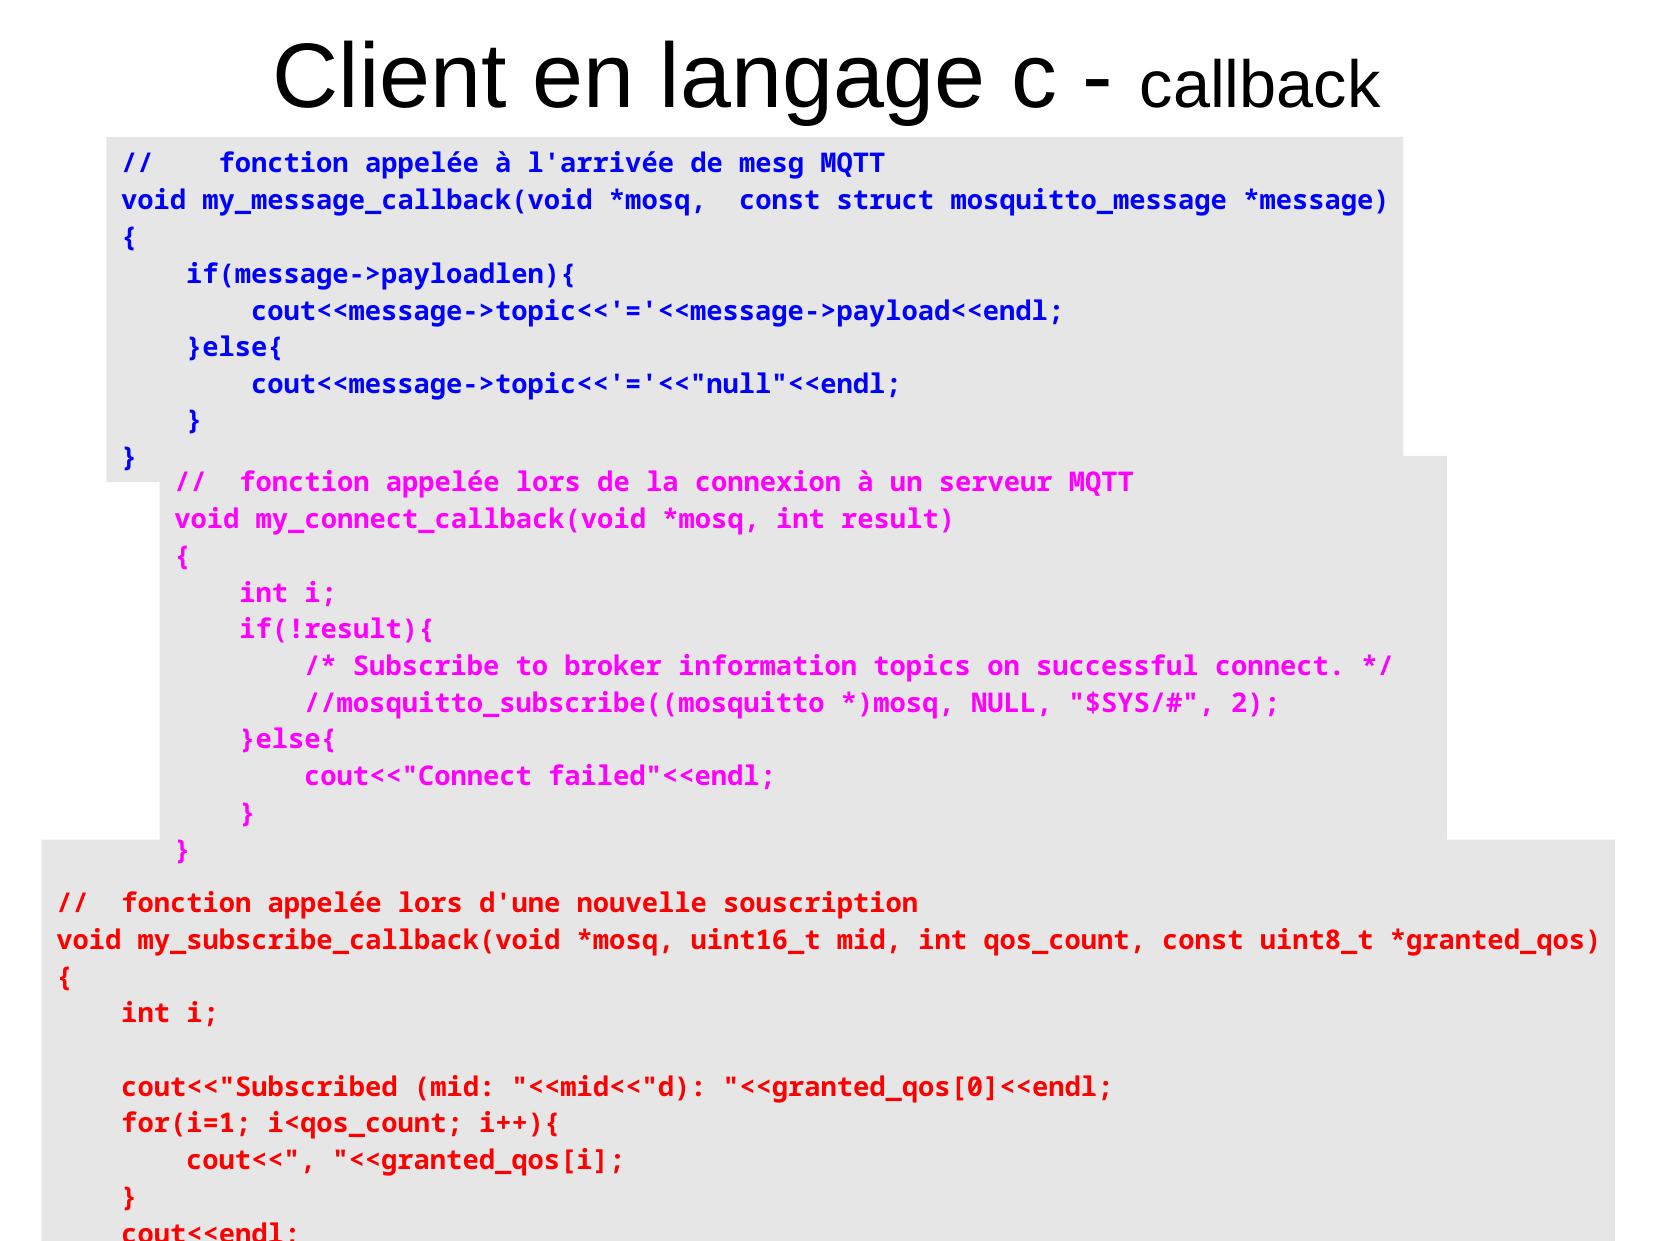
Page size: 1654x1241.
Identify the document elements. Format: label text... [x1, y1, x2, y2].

title Client en langage c - callback [82, 0, 1571, 180]
text_box // fonction appelée lors de la connexion à un serveur MQTT void my_connect_callback(void *mosq, int result) { int i; if(!result){ /* Subscribe to broker information topics on successful connect. */ //mosquitto_subscribe((mosquitto *)mosq, NULL, "$SYS/#", 2); }else{ cout<<"Connect failed"<<endl; } } [159, 455, 1447, 826]
text_box // fonction appelée lors d'une nouvelle souscription void my_subscribe_callback(void *mosq, uint16_t mid, int qos_count, const uint8_t *granted_qos) { int i; cout<<"Subscribed (mid: "<<mid<<"d): "<<granted_qos[0]<<endl; for(i=1; i<qos_count; i++){ cout<<", "<<granted_qos[i]; } cout<<endl; } [41, 839, 1615, 1241]
text_box // fonction appelée à l'arrivée de mesg MQTT void my_message_callback(void *mosq, const struct mosquitto_message *message) { if(message->payloadlen){ cout<<message->topic<<'='<<message->payload<<endl; }else{ cout<<message->topic<<'='<<"null"<<endl; } } [106, 136, 1404, 442]
